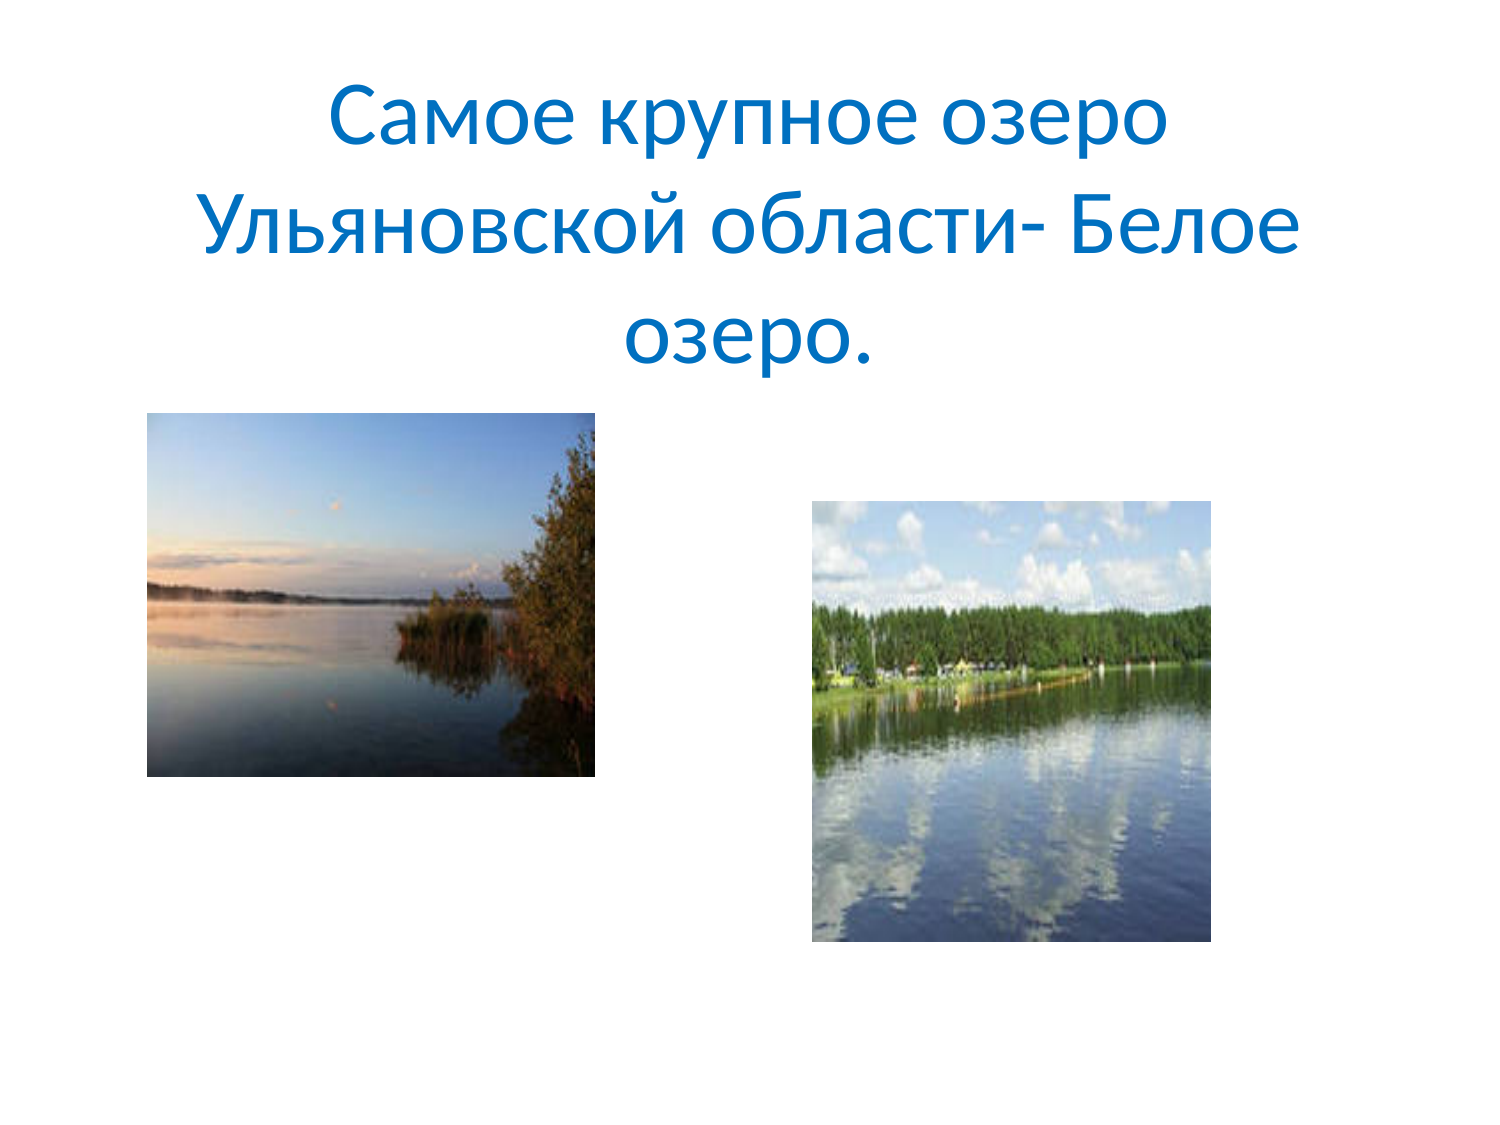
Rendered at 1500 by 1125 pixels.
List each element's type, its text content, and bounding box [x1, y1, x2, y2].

title Самое крупное озеро Ульяновской области- Белое озеро. [75, 45, 1425, 233]
picture [812, 501, 1211, 942]
picture [147, 413, 595, 777]
